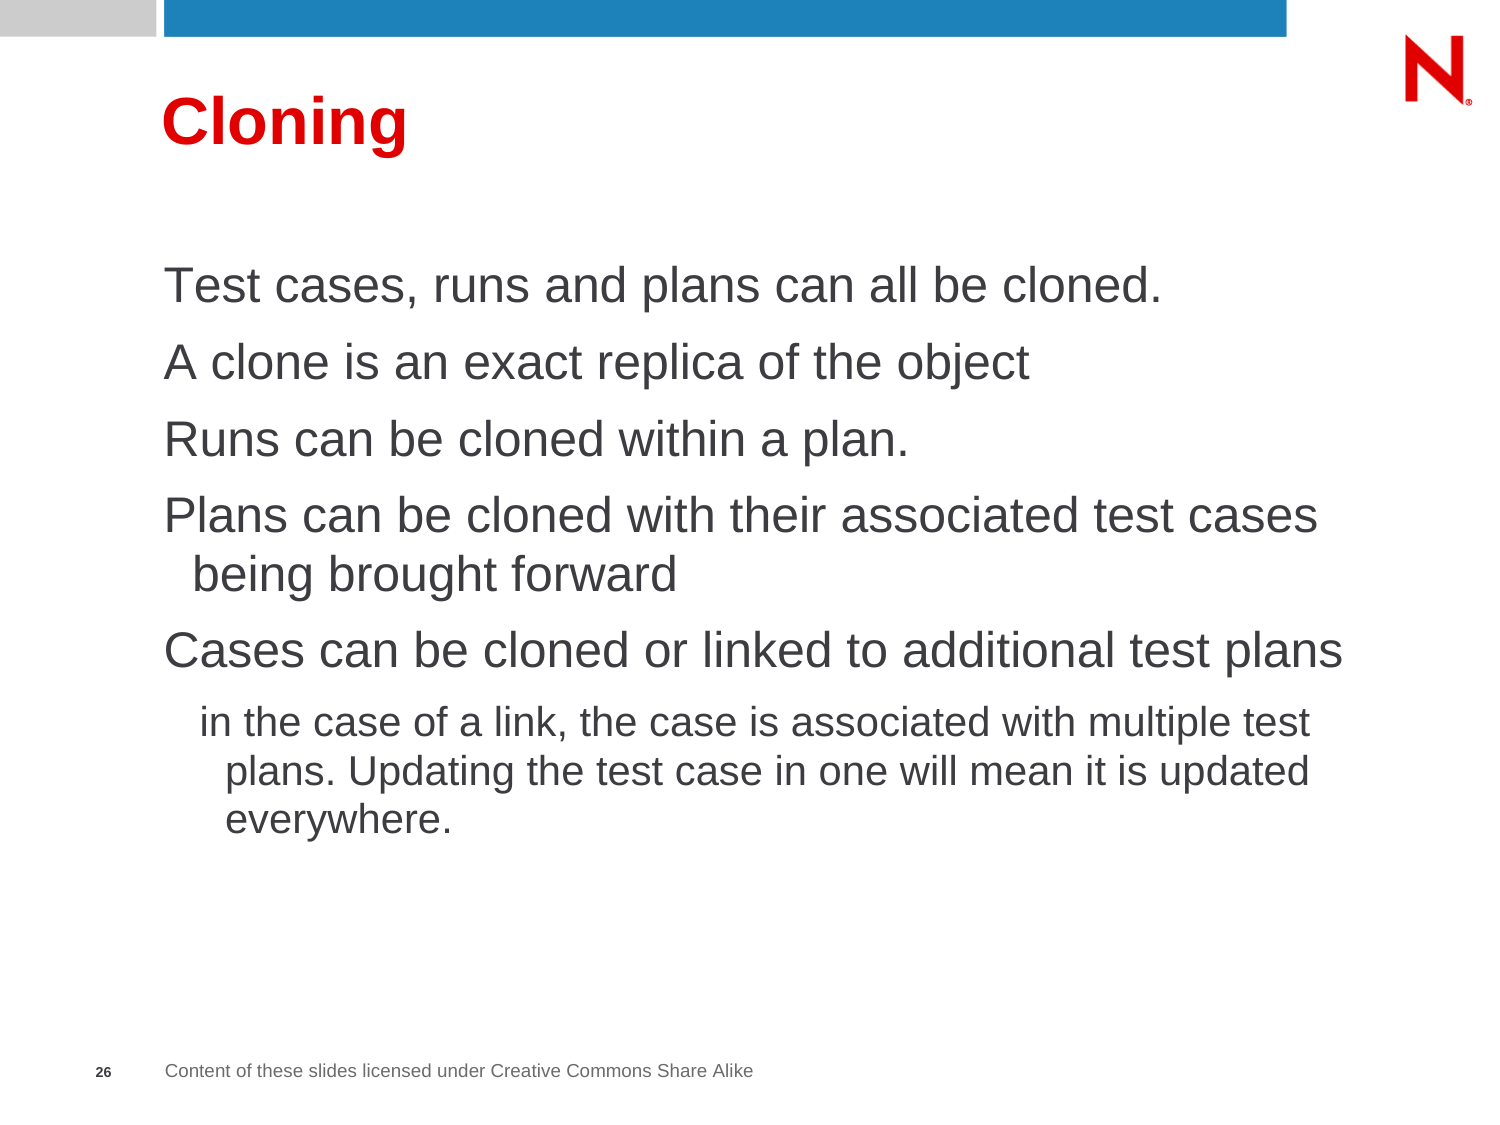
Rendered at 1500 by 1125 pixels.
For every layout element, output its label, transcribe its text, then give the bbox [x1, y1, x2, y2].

title Cloning [161, 41, 1383, 205]
list Test cases, runs and plans can all be cloned. A clone is an exact replica of the object Runs can be cloned within a plan. Plans can be cloned with their associated test cases being brought forward Cases can be cloned or linked to additional test plans in the case of a link, the case is associated with multiple test plans. Updating the test case in one will mean it is updated everywhere. [163, 254, 1404, 986]
picture [1403, 32, 1473, 107]
